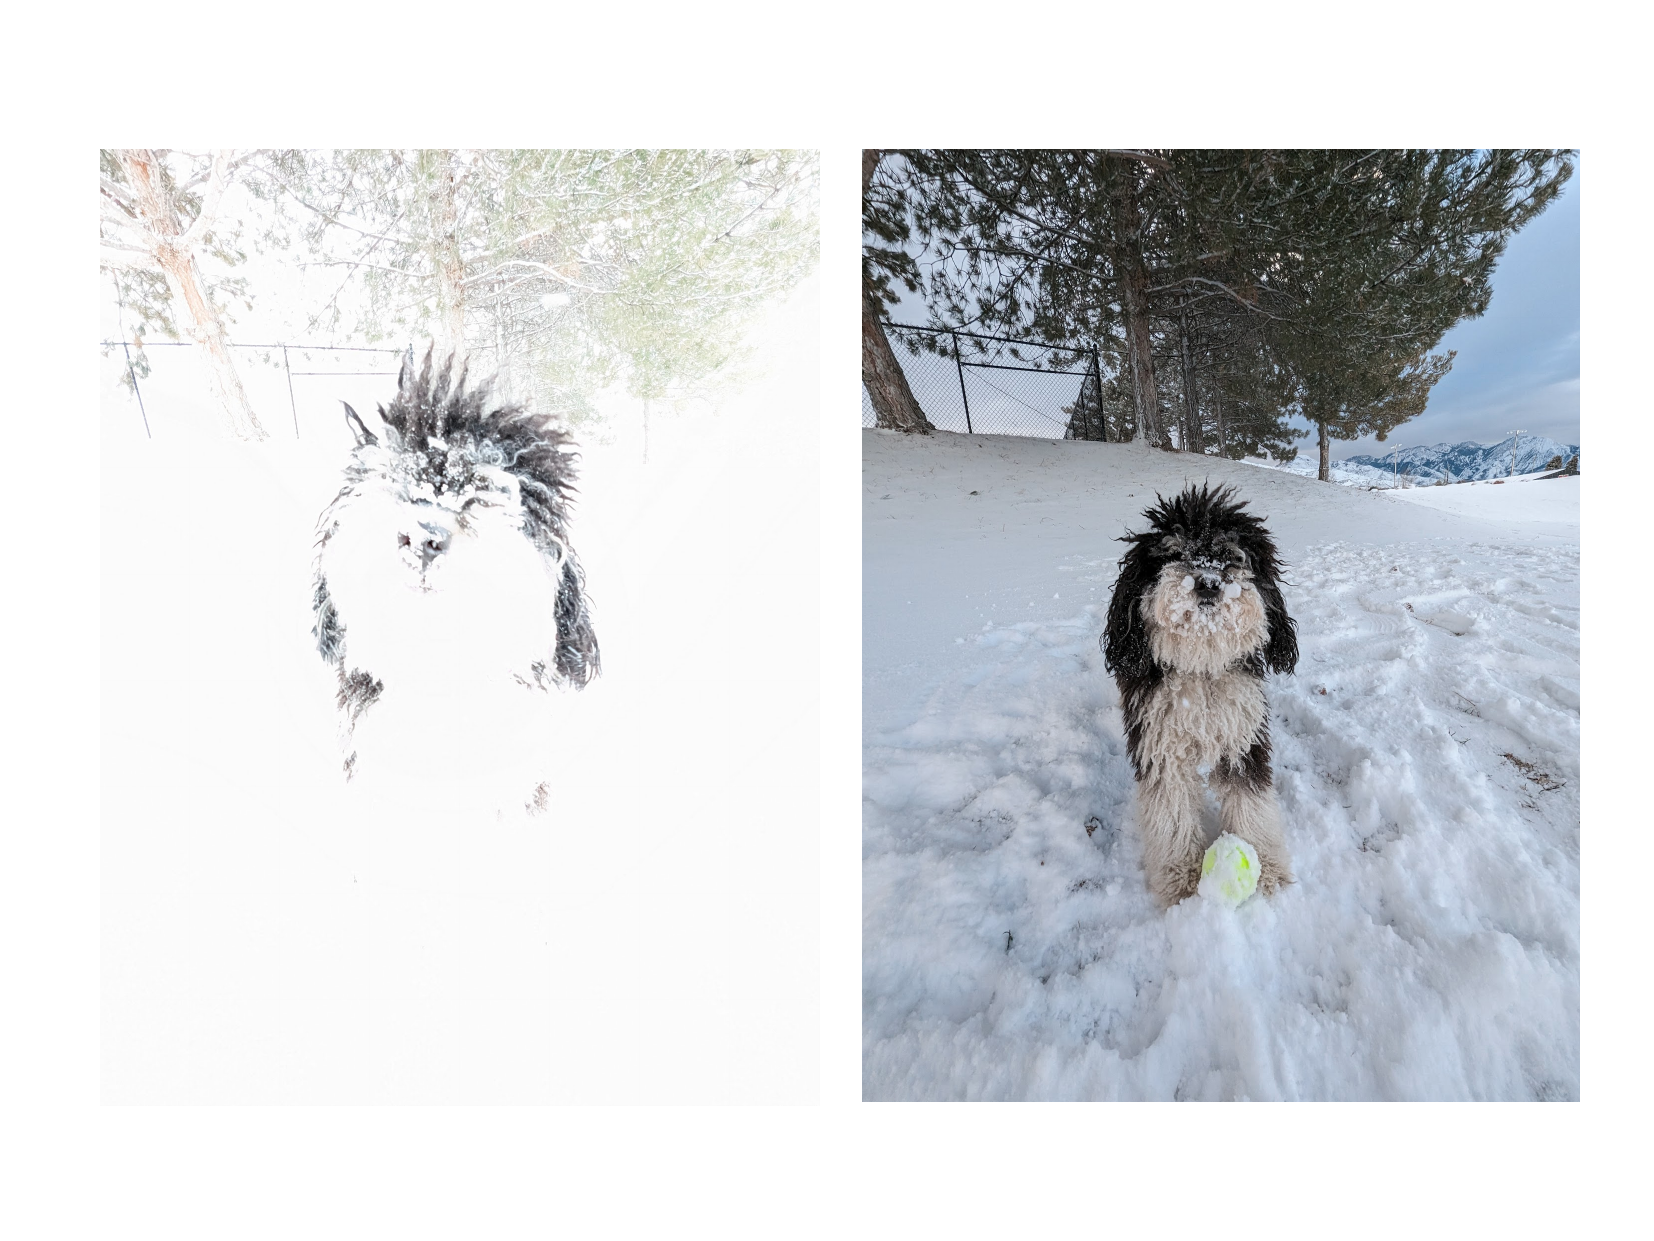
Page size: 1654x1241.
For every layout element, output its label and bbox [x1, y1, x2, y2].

picture [100, 149, 820, 1106]
picture [862, 149, 1580, 1102]
